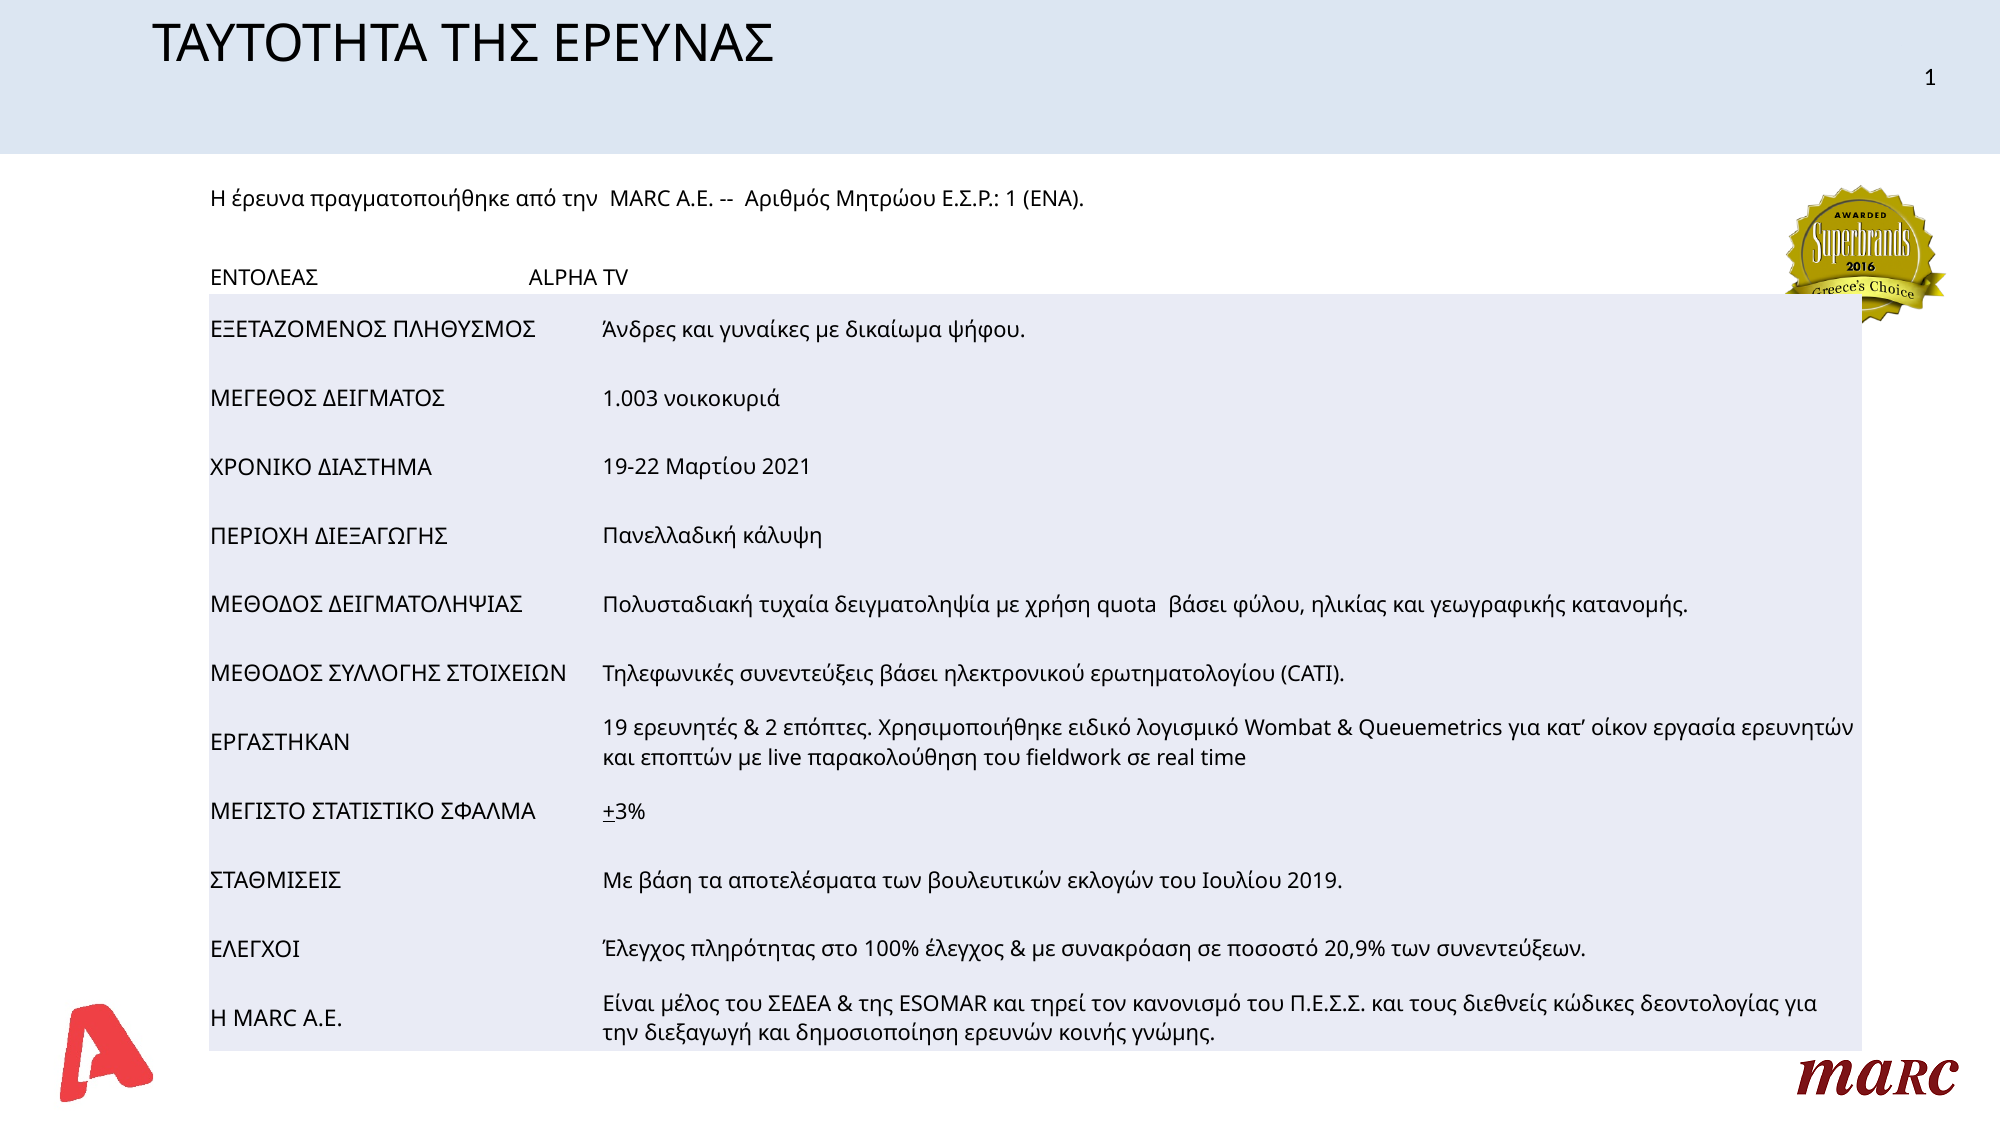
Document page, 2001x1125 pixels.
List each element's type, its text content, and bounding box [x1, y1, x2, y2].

table_cell ΜΕΓΙΣΤΟ ΣΤΑΤΙΣΤΙΚΟ ΣΦΑΛΜΑ [209, 776, 602, 844]
table_cell Έλεγχος πληρότητας στο 100% έλεγχος & με συνακρόαση σε ποσοστό 20,9% των συνεντεύξεων. [602, 913, 1862, 982]
table_cell ΜΕΓΕΘΟΣ ΔΕΙΓΜΑΤΟΣ [209, 362, 602, 431]
table_cell ΜΕΘΟΔΟΣ ΣΥΛΛΟΓΗΣ ΣΤΟΙΧΕΙΩΝ [209, 638, 602, 707]
table_cell ΠΕΡΙΟΧΗ ΔΙΕΞΑΓΩΓΗΣ [209, 500, 602, 569]
table_cell ΕΛΕΓΧΟΙ [209, 913, 602, 982]
text_box Η έρευνα πραγματοποιήθηκε από την MARC A.E. -- Αριθμός Μητρώου Ε.Σ.Ρ.: 1 (ΕΝΑ). ΕΝΤΟΛΕΑΣ ALPHA TV [195, 163, 1196, 297]
table_cell ΕΡΓΑΣΤΗΚΑΝ [209, 707, 602, 776]
table_cell Με βάση τα αποτελέσματα των βουλευτικών εκλογών του Ιουλίου 2019. [602, 844, 1862, 913]
table_cell Η MARC A.E. [209, 982, 602, 1051]
text_box <αριθμός> [1863, 9, 1998, 142]
picture [1784, 1049, 1972, 1103]
table_header Άνδρες και γυναίκες με δικαίωμα ψήφου. [602, 294, 1862, 362]
table_cell Τηλεφωνικές συνεντεύξεις βάσει ηλεκτρονικού ερωτηματολογίου (CATI). [602, 638, 1862, 707]
table_cell 19-22 Μαρτίου 2021 [602, 431, 1862, 500]
picture [1773, 174, 1952, 334]
title ΤΑΥΤΟΤΗΤΑ ΤΗΣ ΕΡΕΥΝΑΣ [137, 9, 1863, 142]
table_cell 1.003 νοικοκυριά [602, 362, 1862, 431]
table_cell Πολυσταδιακή τυχαία δειγματοληψία με χρήση quota βάσει φύλου, ηλικίας και γεωγραφικής κατανομής. [602, 569, 1862, 638]
table_cell ΧΡΟΝΙΚΟ ΔΙΑΣΤΗΜΑ [209, 431, 602, 500]
table_cell Είναι μέλος του ΣΕΔΕΑ & της ESOMAR και τηρεί τον κανονισμό του Π.Ε.Σ.Σ. και τους διεθνείς κώδικες δεοντολογίας για την διεξαγωγή και δημοσιοποίηση ερευνών κοινής γνώμης. [602, 982, 1862, 1051]
table_cell +3% [602, 776, 1862, 844]
table_cell ΣΤΑΘΜΙΣΕΙΣ [209, 844, 602, 913]
table_header ΕΞΕΤΑΖΟΜΕΝΟΣ ΠΛΗΘΥΣΜΟΣ [209, 297, 602, 362]
table_cell Πανελλαδική κάλυψη [602, 500, 1862, 569]
picture [0, 978, 201, 1121]
table_cell 19 ερευνητές & 2 επόπτες. Χρησιμοποιήθηκε ειδικό λογισμικό Wombat & Queuemetrics για κατ’ οίκον εργασία ερευνητών και εποπτών με live παρακολούθηση του fieldwork σε real time [602, 707, 1862, 776]
table_cell ΜΕΘΟΔΟΣ ΔΕΙΓΜΑΤΟΛΗΨΙΑΣ [209, 569, 602, 638]
